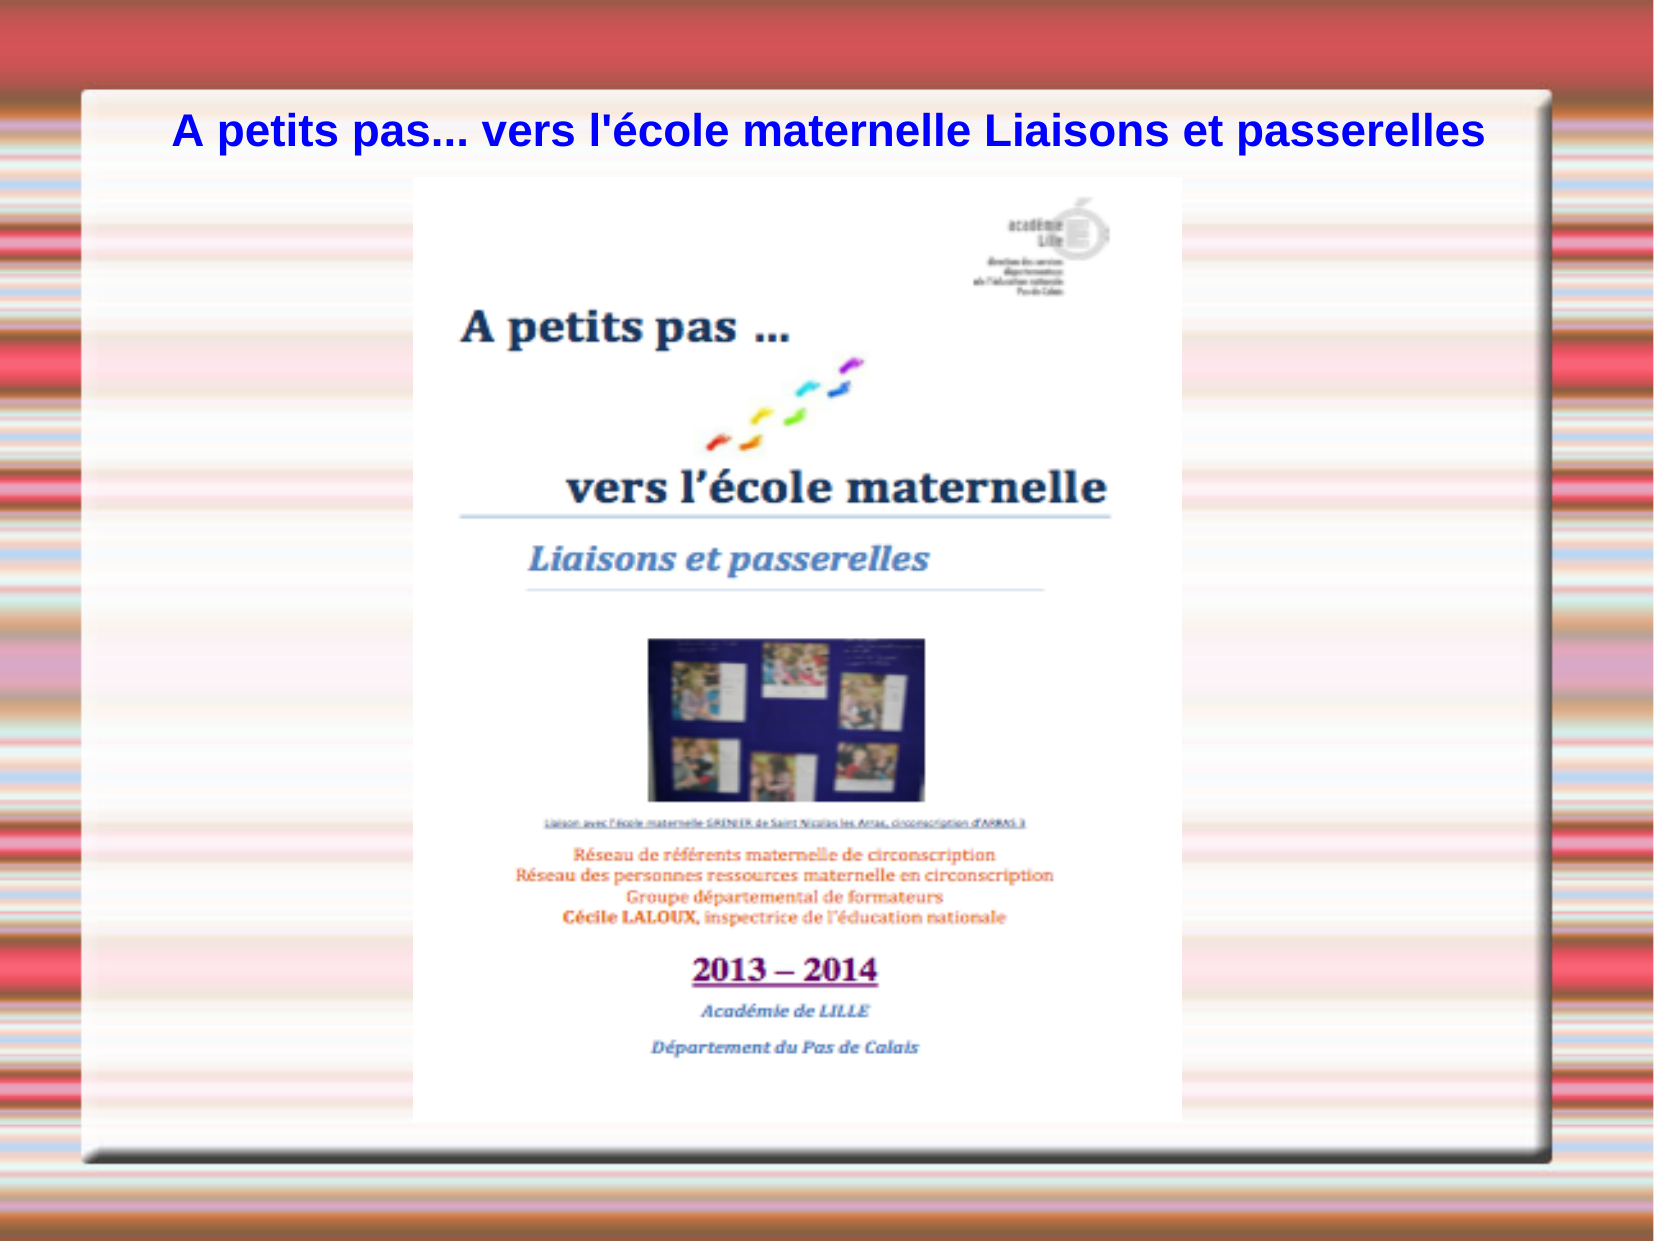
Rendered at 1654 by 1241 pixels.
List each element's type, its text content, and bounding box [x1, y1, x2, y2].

list A petits pas... vers l'école maternelle Liaisons et passerelles [88, 104, 1506, 1211]
picture [0, 0, 1654, 1241]
